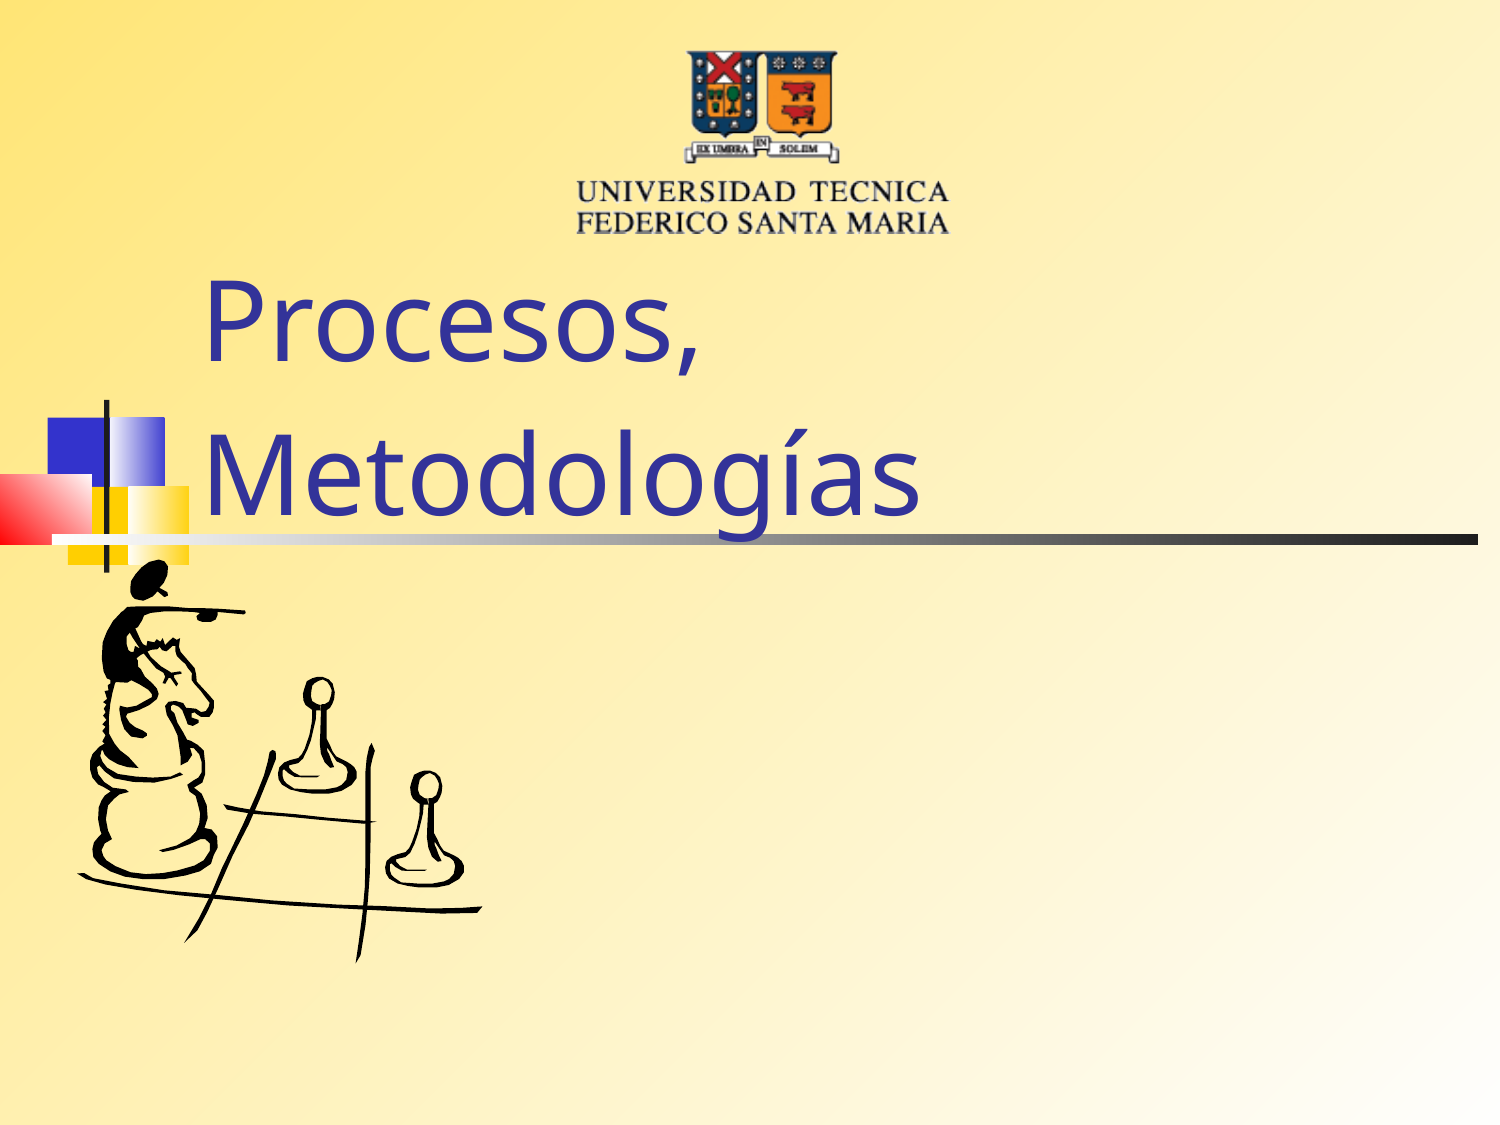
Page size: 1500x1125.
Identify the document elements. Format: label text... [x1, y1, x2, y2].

title Procesos, Metodologías [185, 252, 1438, 538]
picture [76, 559, 484, 965]
picture [575, 50, 951, 234]
